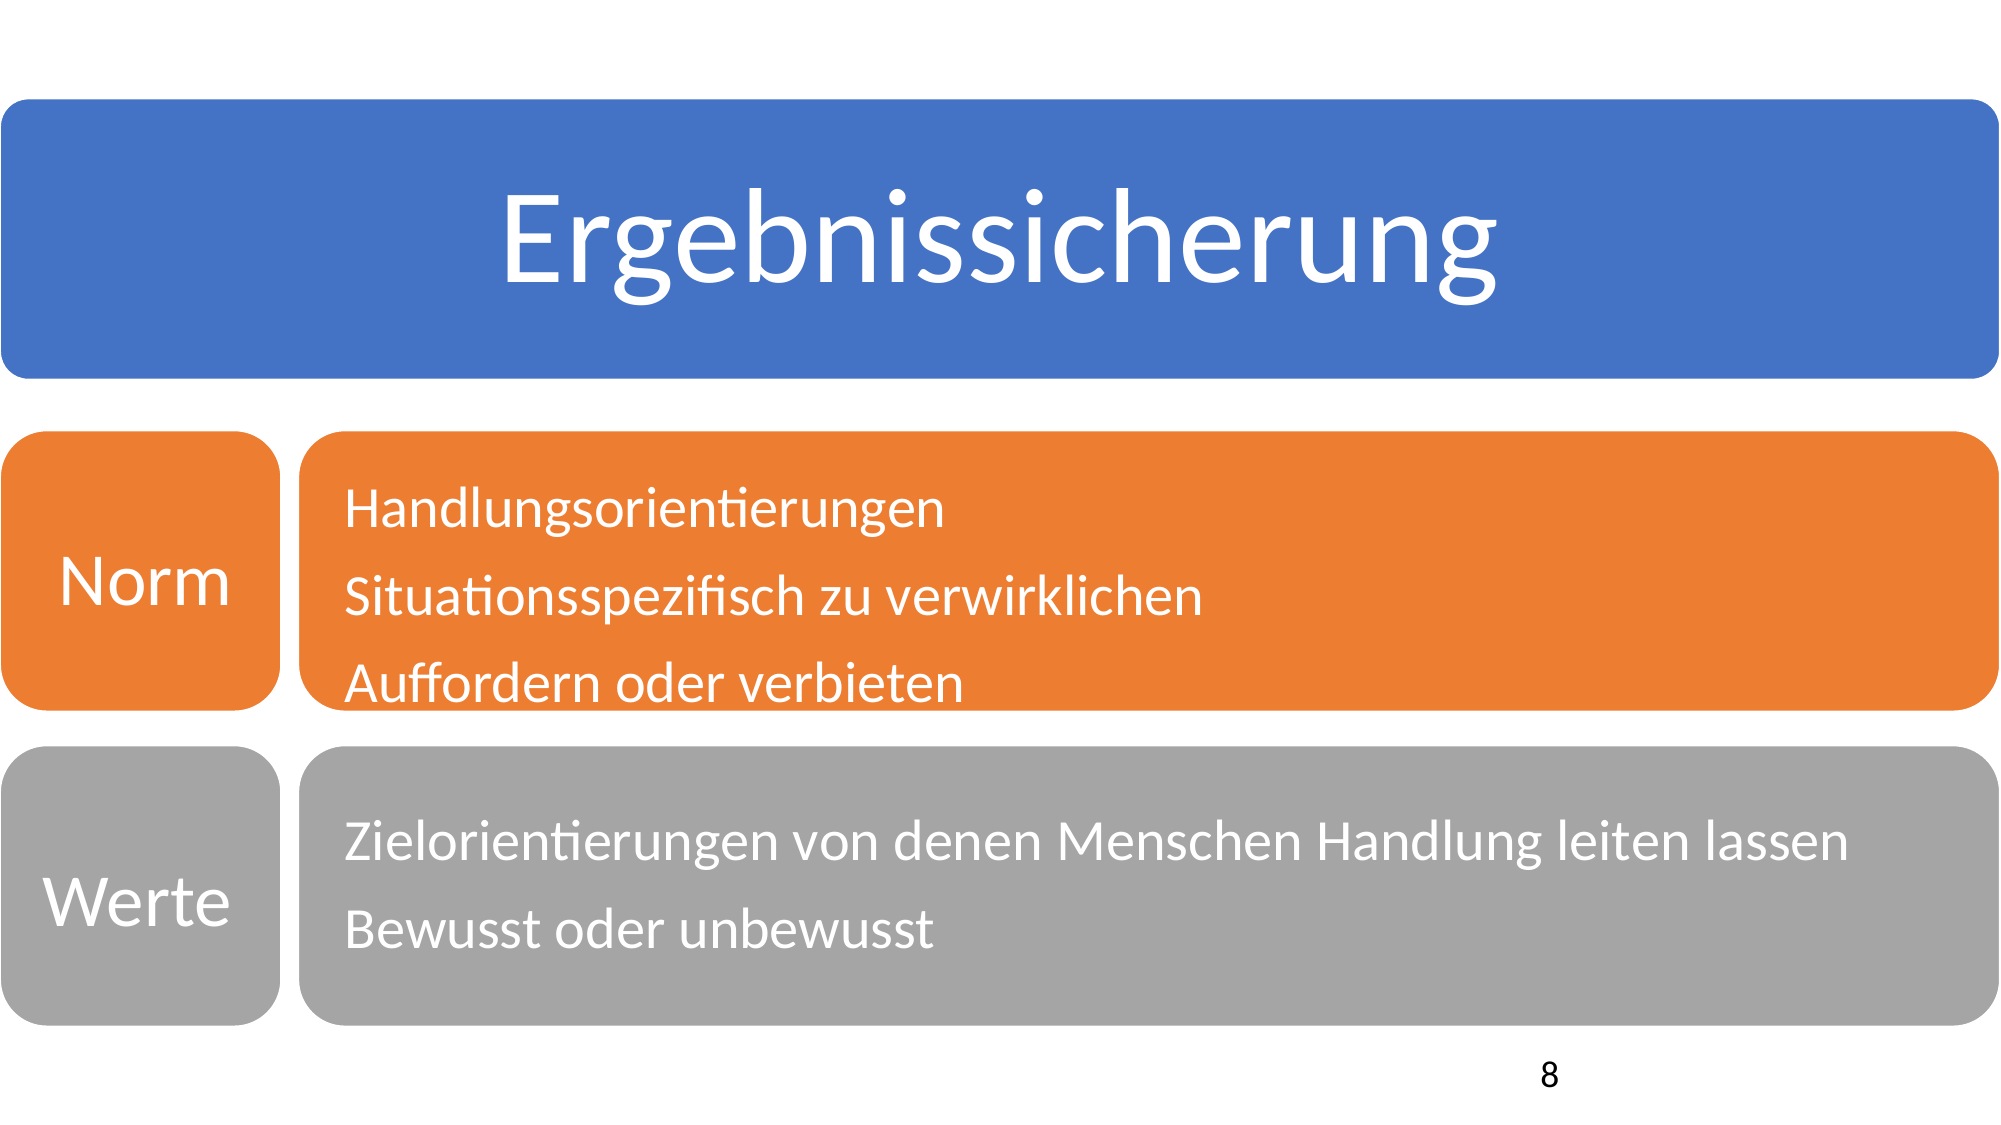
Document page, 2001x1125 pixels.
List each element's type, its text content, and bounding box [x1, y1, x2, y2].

text_box [0, 745, 282, 843]
text_box Zielorientierungen von denen Menschen Handlung leiten lassen Bewusst oder unbewusst [298, 745, 2000, 1027]
text_box Werte [0, 843, 284, 950]
text_box [1525, 1042, 1976, 1103]
text_box Ergebnissicherung [0, 98, 2000, 380]
text_box [0, 430, 282, 712]
text_box Handlungsorientierungen Situationsspezifisch zu verwirklichen Auffordern oder verbieten [298, 430, 2000, 712]
text_box Norm [8, 522, 284, 629]
text_box [0, 950, 282, 1027]
